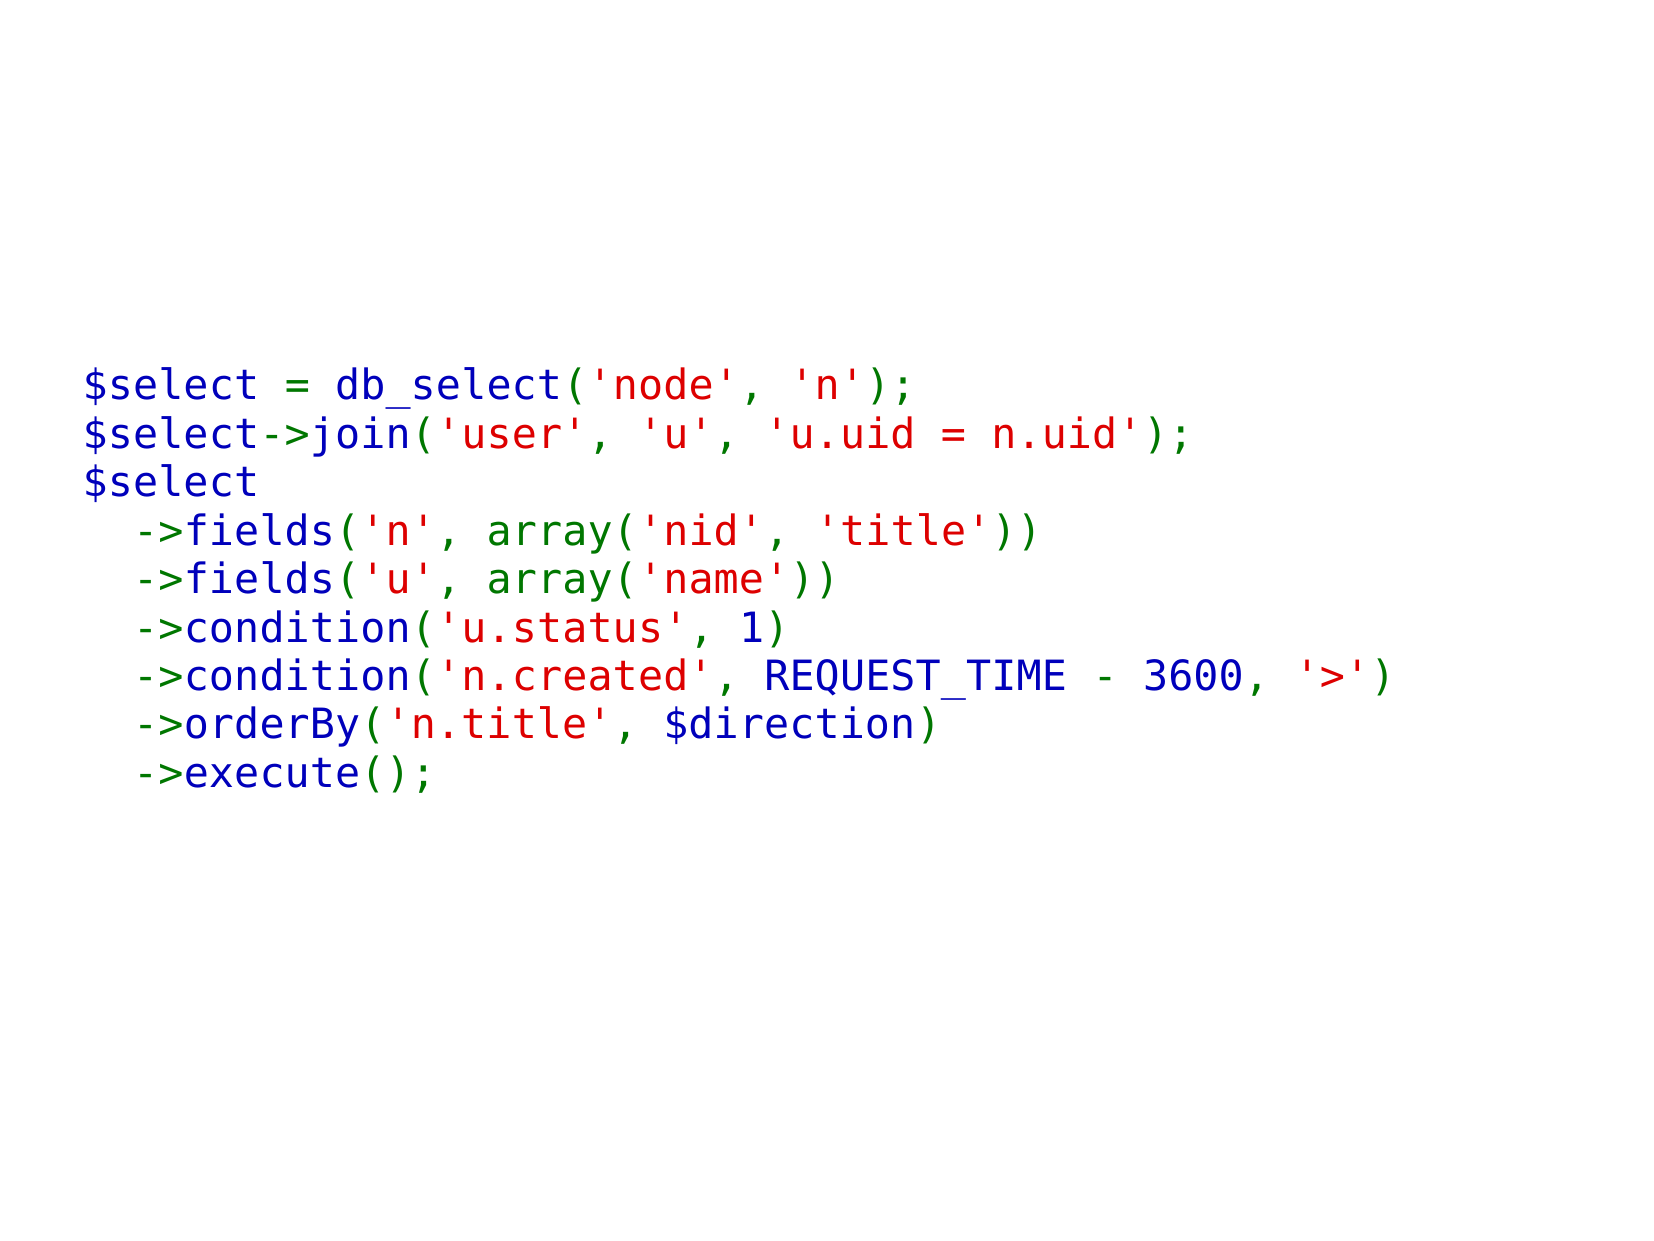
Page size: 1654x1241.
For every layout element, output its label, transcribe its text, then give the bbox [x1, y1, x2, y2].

subtitle $select = db_select('node', 'n'); $select->join('user', 'u', 'u.uid = n.uid'); $select ->fields('n', array('nid', 'title')) ->fields('u', array('name')) ->condition('u.status', 1) ->condition('n.created', REQUEST_TIME - 3600, '>') ->orderBy('n.title', $direction) ->execute(); [82, 56, 1571, 1102]
